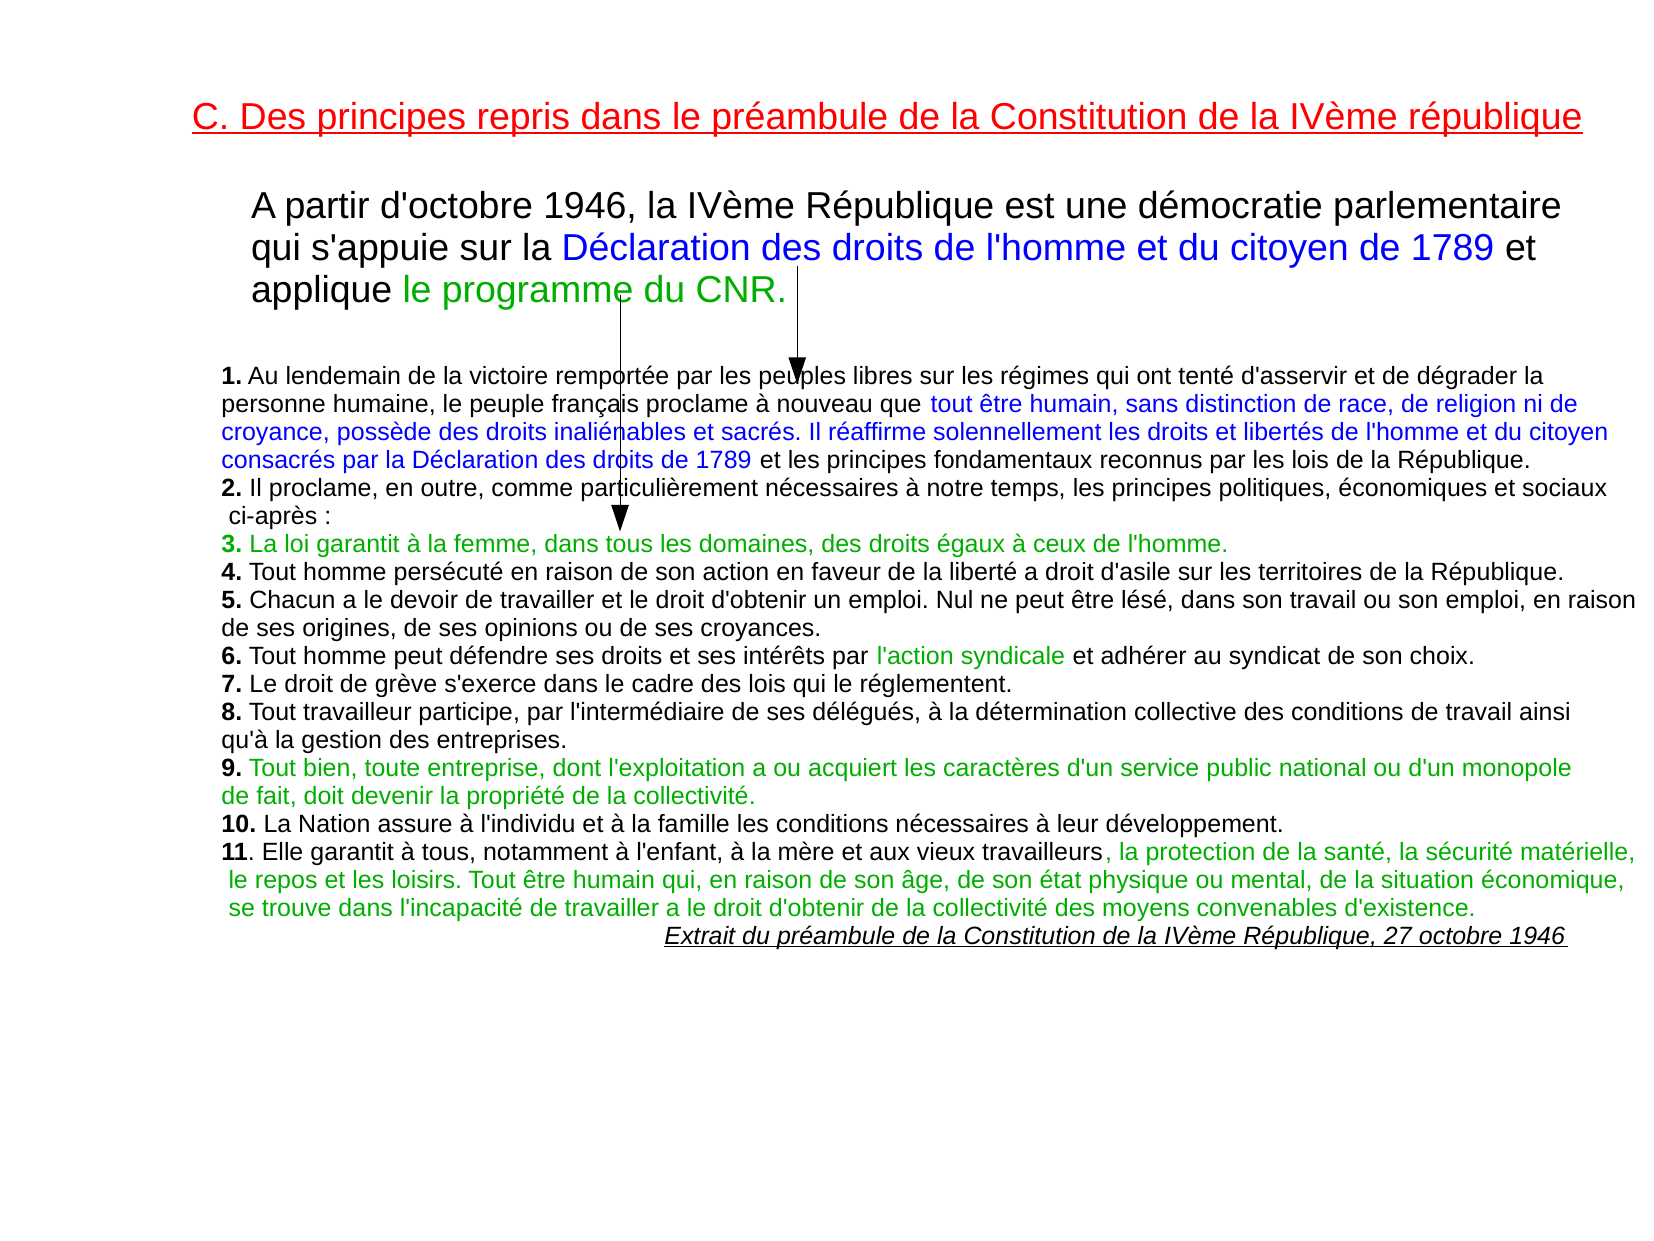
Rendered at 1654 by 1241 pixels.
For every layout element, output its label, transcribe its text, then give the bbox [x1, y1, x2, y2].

text_box A partir d'octobre 1946, la IVème République est une démocratie parlementaire qui s'appuie sur la Déclaration des droits de l'homme et du citoyen de 1789 et applique le programme du CNR. [236, 177, 1578, 319]
text_box C. Des principes repris dans le préambule de la Constitution de la IVème république [177, 88, 1654, 146]
text_box 1. Au lendemain de la victoire remportée par les peuples libres sur les régimes qui ont tenté d'asservir et de dégrader la personne humaine, le peuple français proclame à nouveau que tout être humain, sans distinction de race, de religion ni de croyance, possède des droits inaliénables et sacrés. Il réaffirme solennellement les droits et libertés de l'homme et du citoyen consacrés par la Déclaration des droits de 1789 et les principes fondamentaux reconnus par les lois de la République. 2. Il proclame, en outre, comme particulièrement nécessaires à notre temps, les principes politiques, économiques et sociaux ci-après : 3. La loi garantit à la femme, dans tous les domaines, des droits égaux à ceux de l'homme. 4. Tout homme persécuté en raison de son action en faveur de la liberté a droit d'asile sur les territoires de la République. 5. Chacun a le devoir de travailler et le droit d'obtenir un emploi. Nul ne peut être lésé, dans son travail ou son emploi, en raison de ses origines, de ses opinions ou de ses croyances. 6. Tout homme peut défendre ses droits et ses intérêts par l'action syndicale et adhérer au syndicat de son choix. 7. Le droit de grève s'exerce dans le cadre des lois qui le réglementent. 8. Tout travailleur participe, par l'intermédiaire de ses délégués, à la détermination collective des conditions de travail ainsi qu'à la gestion des entreprises. 9. Tout bien, toute entreprise, dont l'exploitation a ou acquiert les caractères d'un service public national ou d'un monopole de fait, doit devenir la propriété de la collectivité. 10. La Nation assure à l'individu et à la famille les conditions nécessaires à leur développement. 11. Elle garantit à tous, notamment à l'enfant, à la mère et aux vieux travailleurs, la protection de la santé, la sécurité matérielle, le repos et les loisirs. Tout être humain qui, en raison de son âge, de son état physique ou mental, de la situation économique, se trouve dans l'incapacité de travailler a le droit d'obtenir de la collectivité des moyens convenables d'existence. Extrait du préambule de la Constitution de la IVème République, 27 octobre 1946 [206, 354, 1654, 966]
